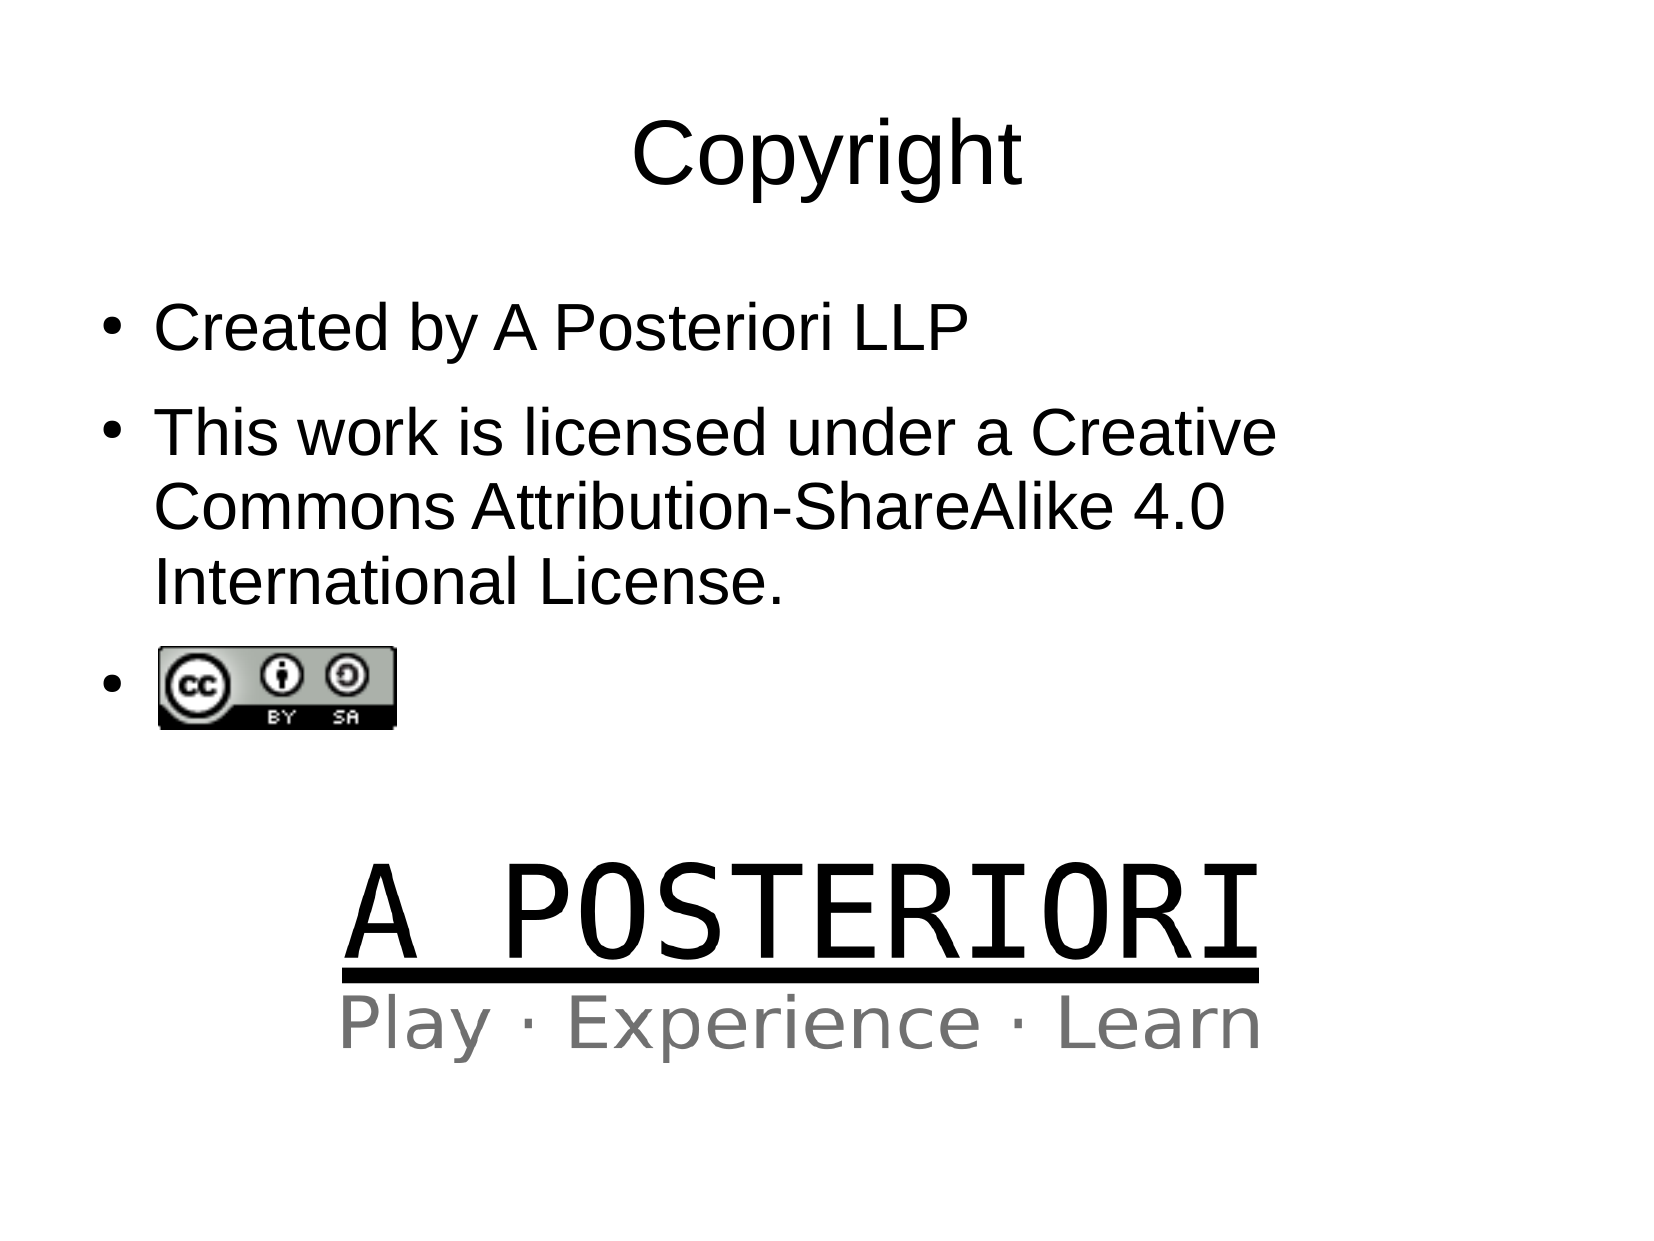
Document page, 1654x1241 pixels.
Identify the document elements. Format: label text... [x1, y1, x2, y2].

picture [342, 862, 1259, 1063]
picture [158, 646, 397, 730]
title Copyright [82, 49, 1571, 257]
list Created by A Posteriori LLP This work is licensed under a Creative Commons Attribution-ShareAlike 4.0 International License. [82, 290, 1571, 1010]
